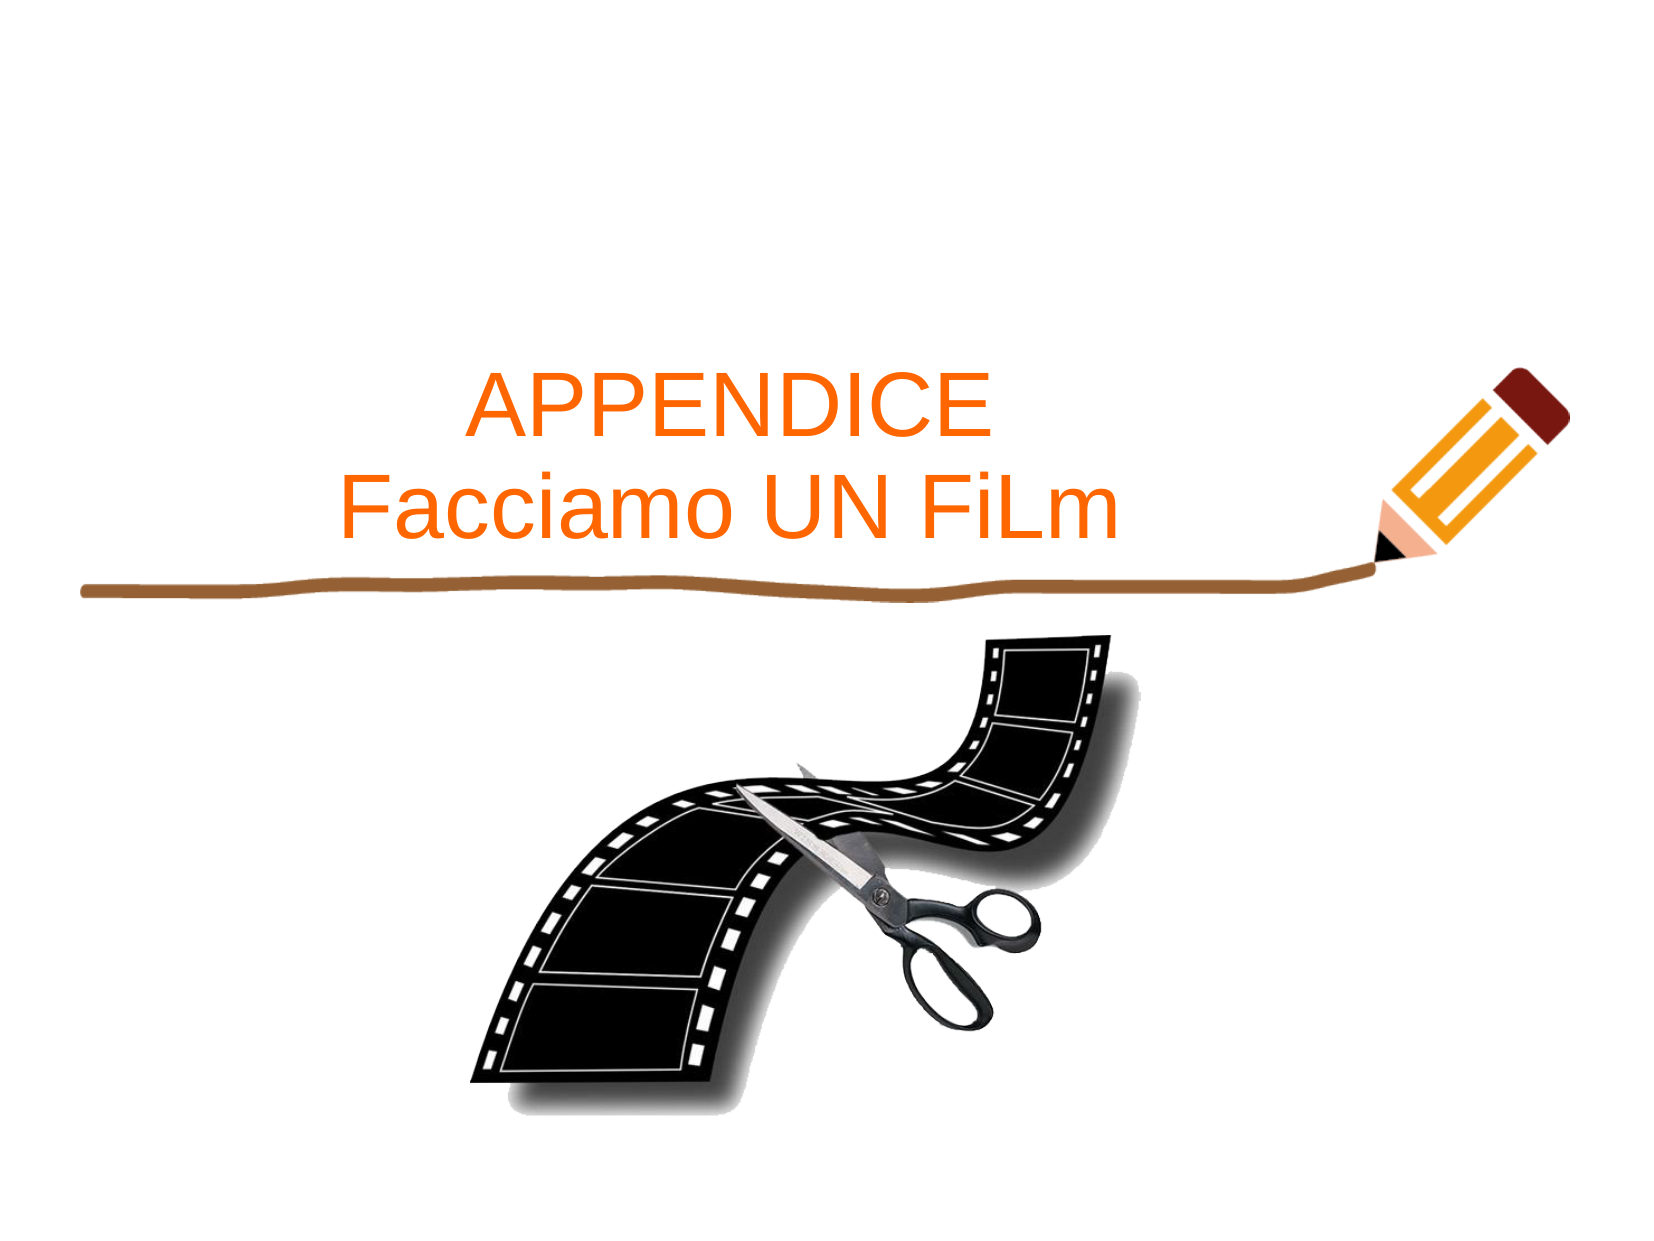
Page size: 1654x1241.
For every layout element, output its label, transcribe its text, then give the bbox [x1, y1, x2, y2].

title APPENDICE Facciamo UN FiLm [82, 301, 1379, 610]
picture [470, 635, 1141, 1129]
picture [1379, 367, 1570, 603]
